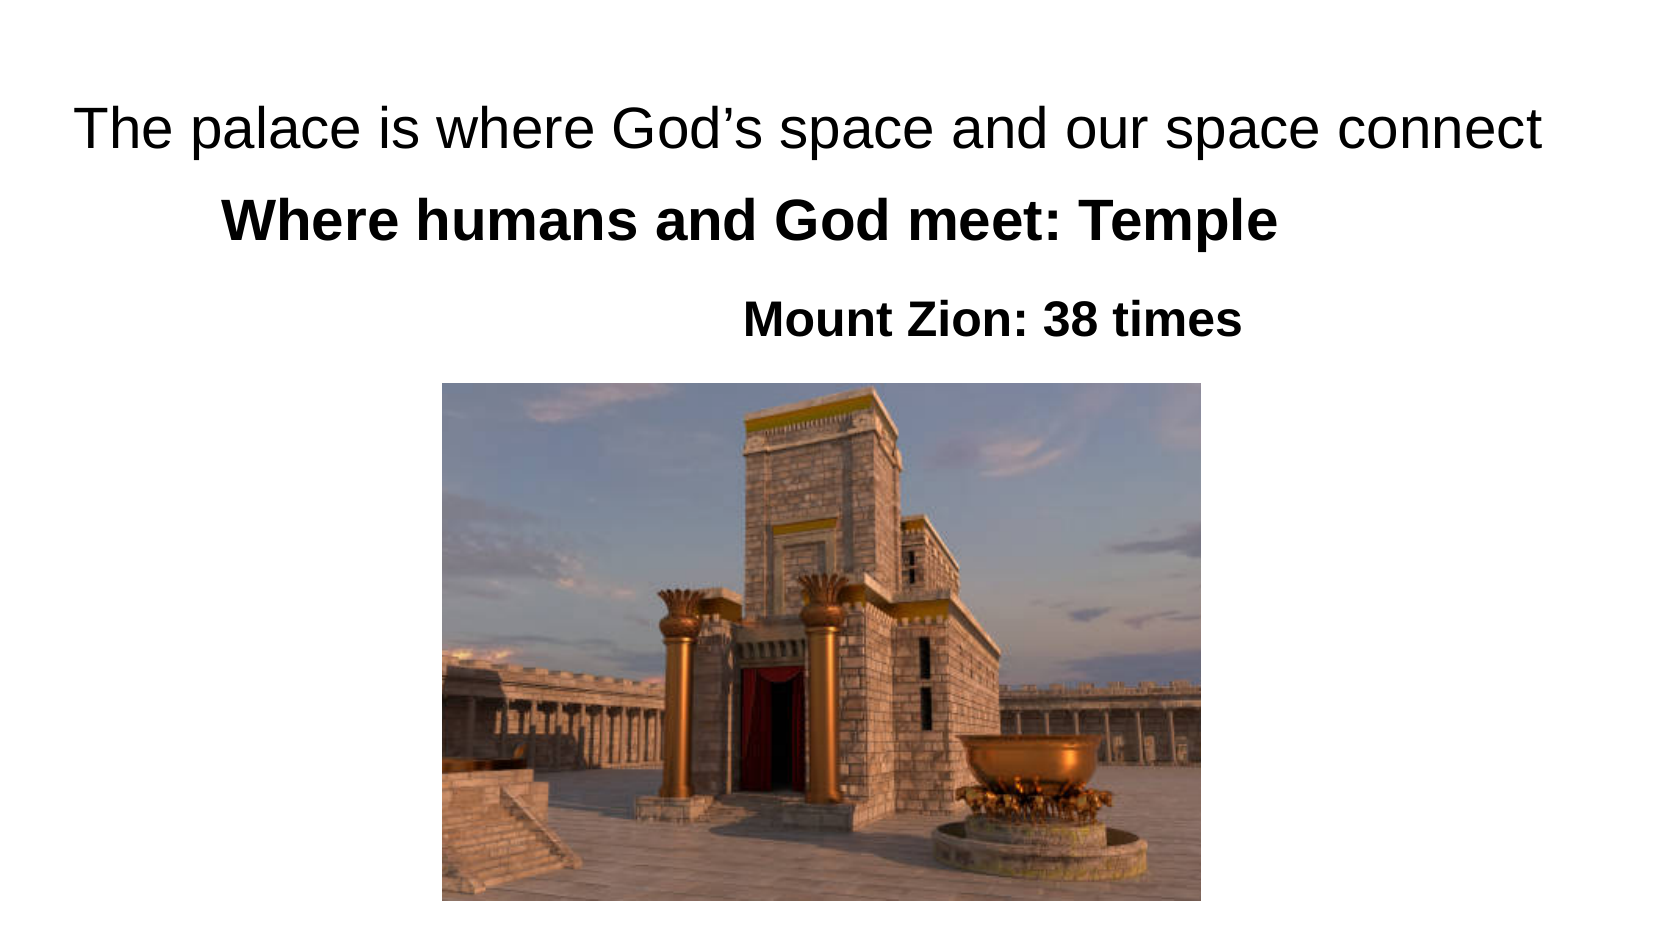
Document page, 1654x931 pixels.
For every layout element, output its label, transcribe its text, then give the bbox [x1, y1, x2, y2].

text_box Where humans and God meet: Temple [206, 179, 1477, 266]
text_box Mount Zion: 38 times [728, 283, 1258, 355]
picture [442, 383, 1201, 902]
text_box The palace is where God’s space and our space connect [59, 88, 1555, 169]
